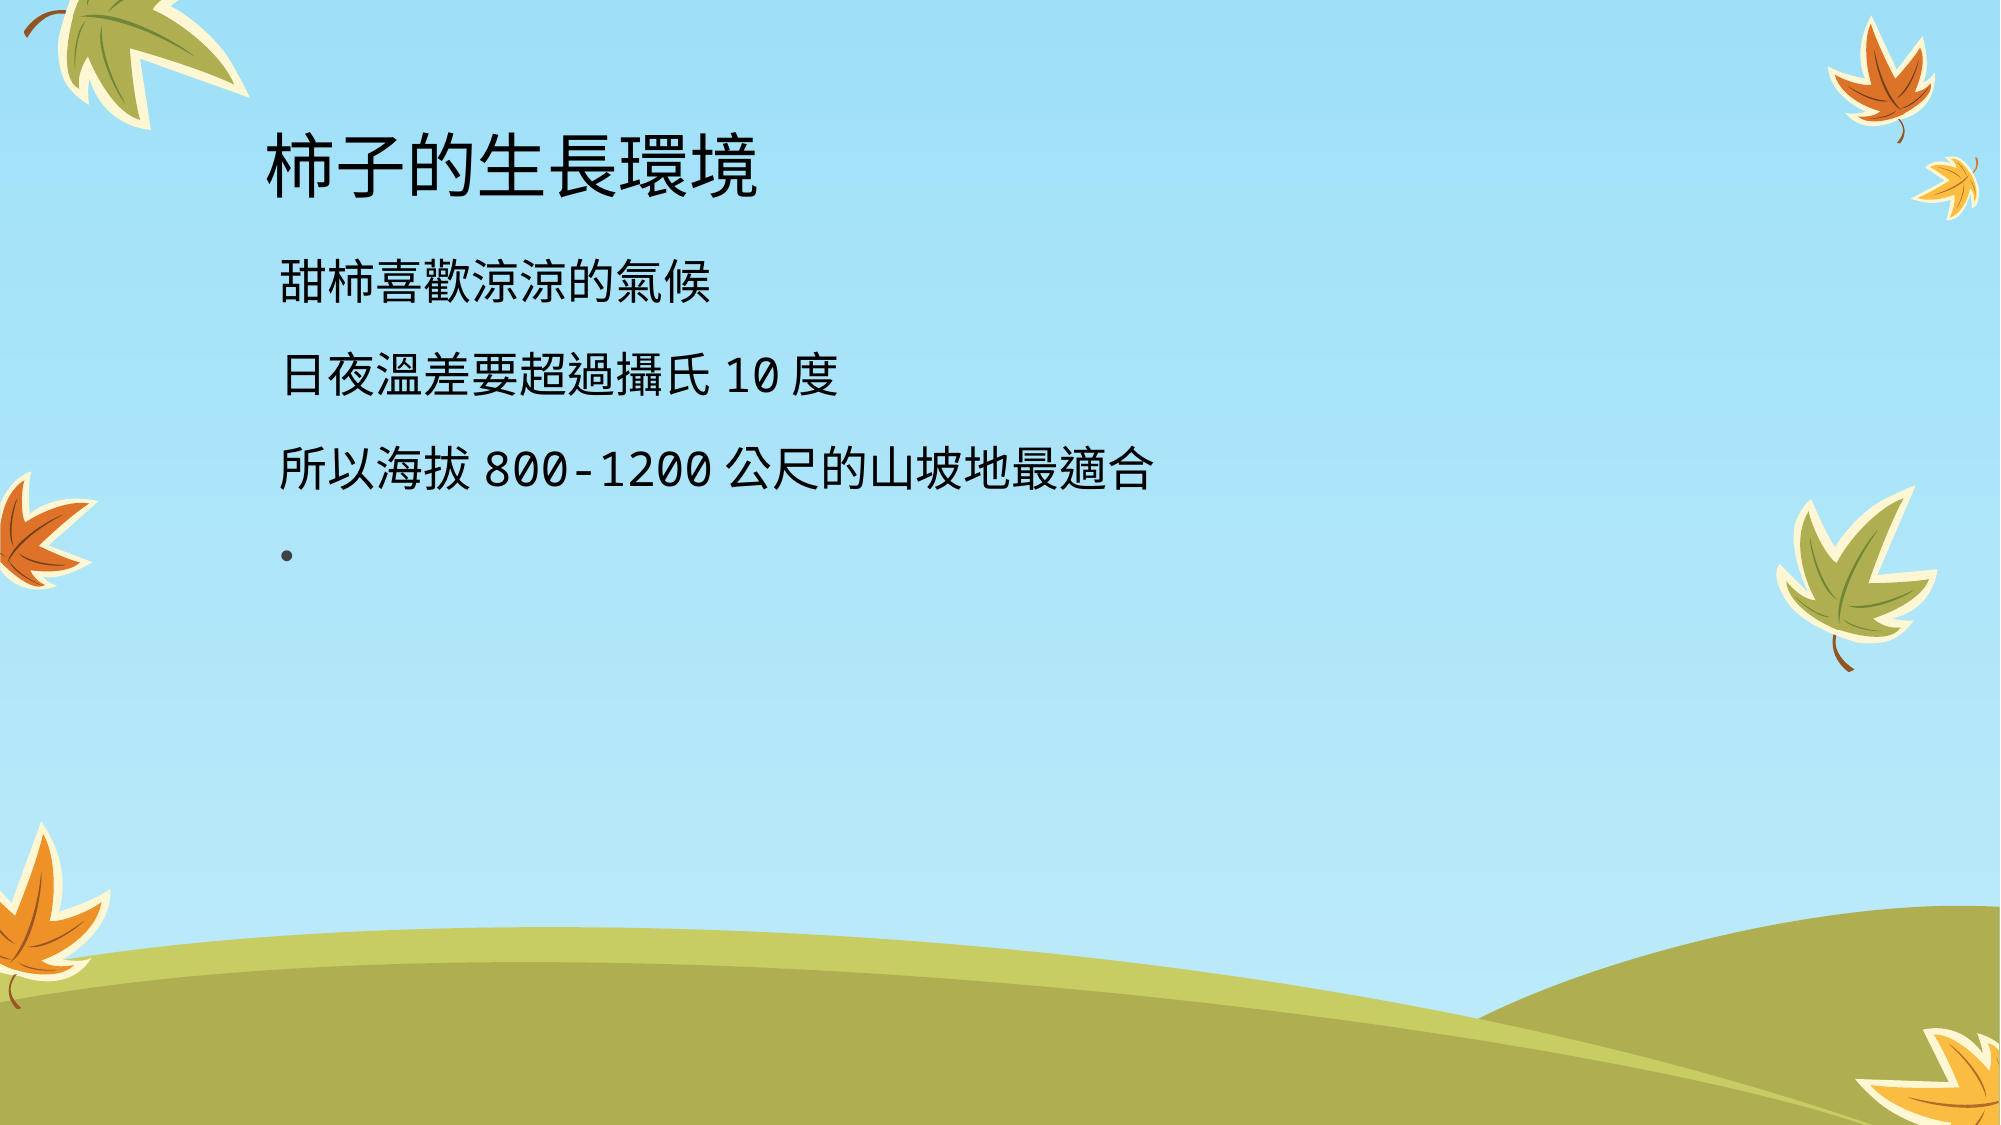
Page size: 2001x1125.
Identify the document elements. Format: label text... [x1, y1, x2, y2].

list 甜柿喜歡涼涼的氣候 日夜溫差要超過攝氏10度 所以海拔800-1200公尺的山坡地最適合 [250, 243, 1195, 555]
title 柿子的生長環境 [249, 12, 1749, 216]
